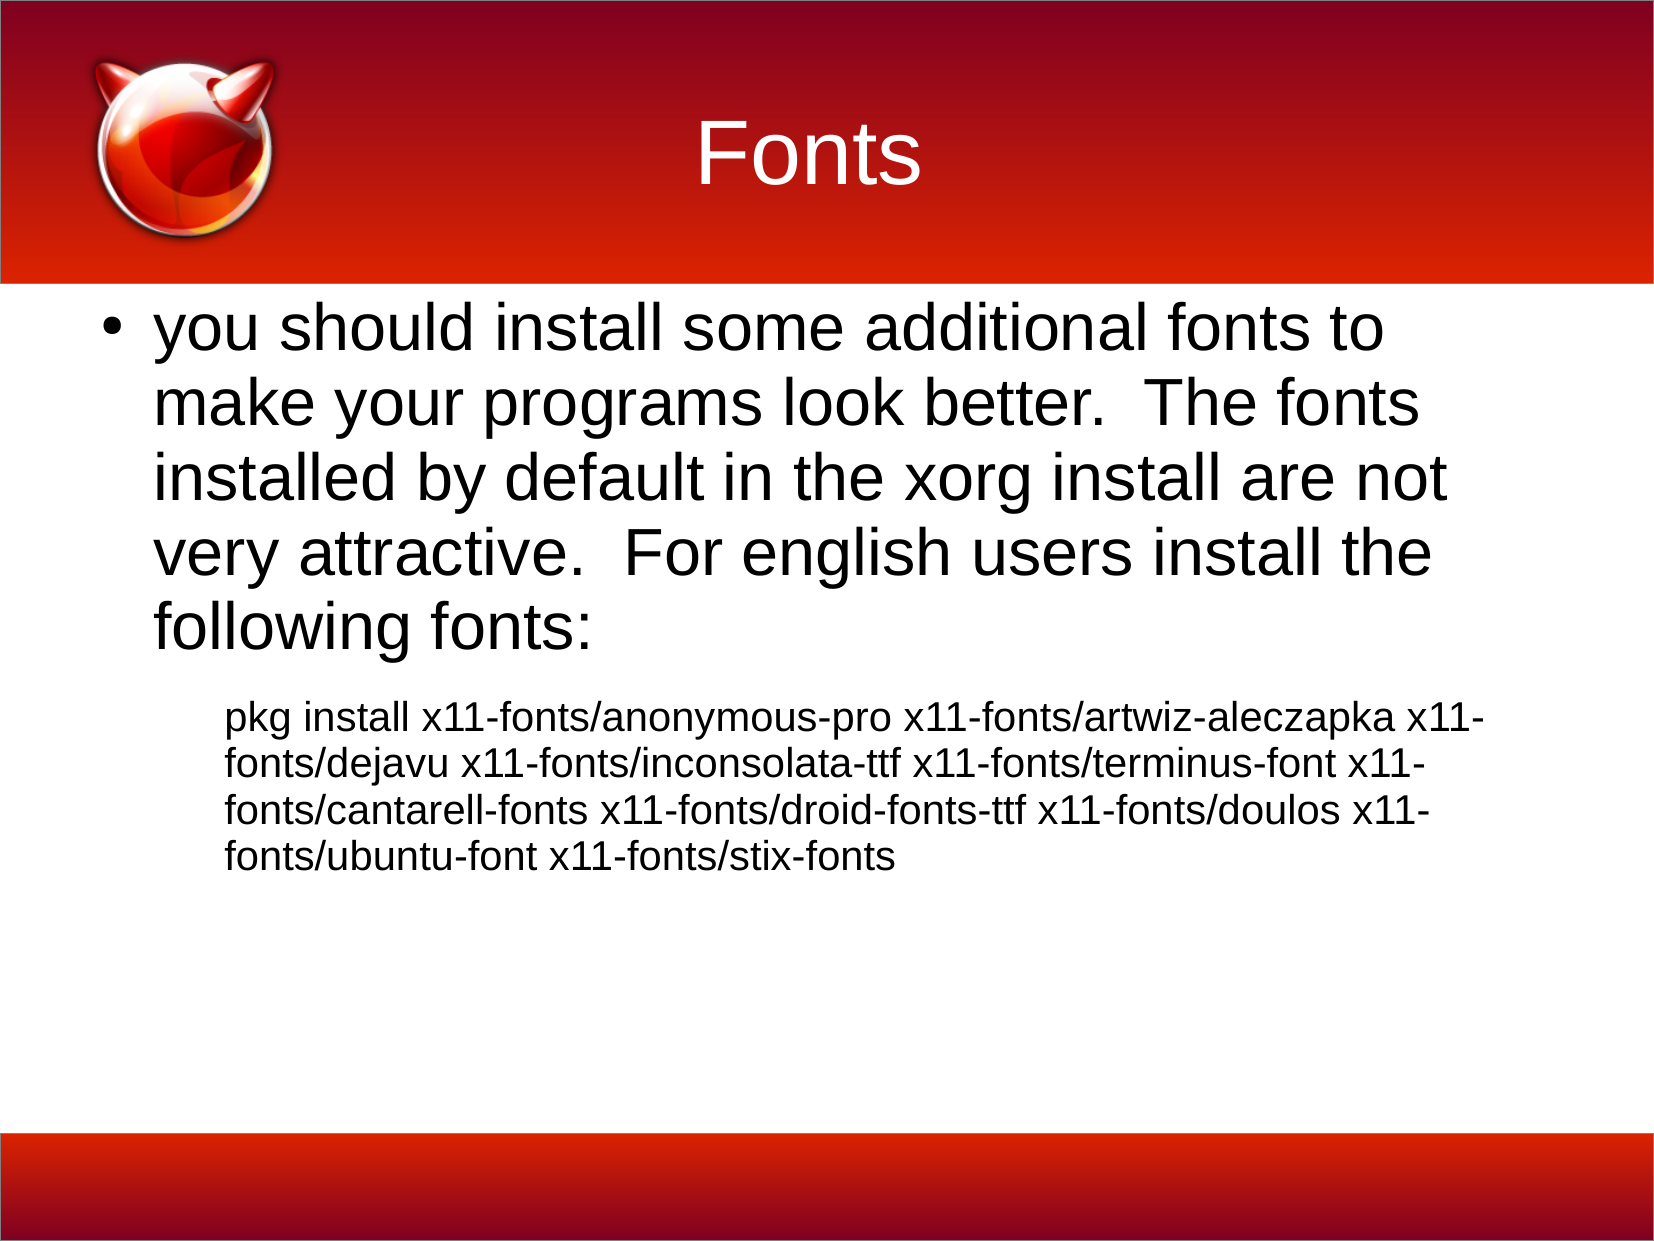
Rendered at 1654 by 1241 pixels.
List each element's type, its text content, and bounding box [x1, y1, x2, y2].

list you should install some additional fonts to make your programs look better. The fonts installed by default in the xorg install are not very attractive. For english users install the following fonts: pkg install x11-fonts/anonymous-pro x11-fonts/artwiz-aleczapka x11-fonts/dejavu x11-fonts/inconsolata-ttf x11-fonts/terminus-font x11-fonts/cantarell-fonts x11-fonts/droid-fonts-ttf x11-fonts/doulos x11-fonts/ubuntu-font x11-fonts/stix-fonts [82, 290, 1538, 1010]
title Fonts [82, 49, 1536, 257]
